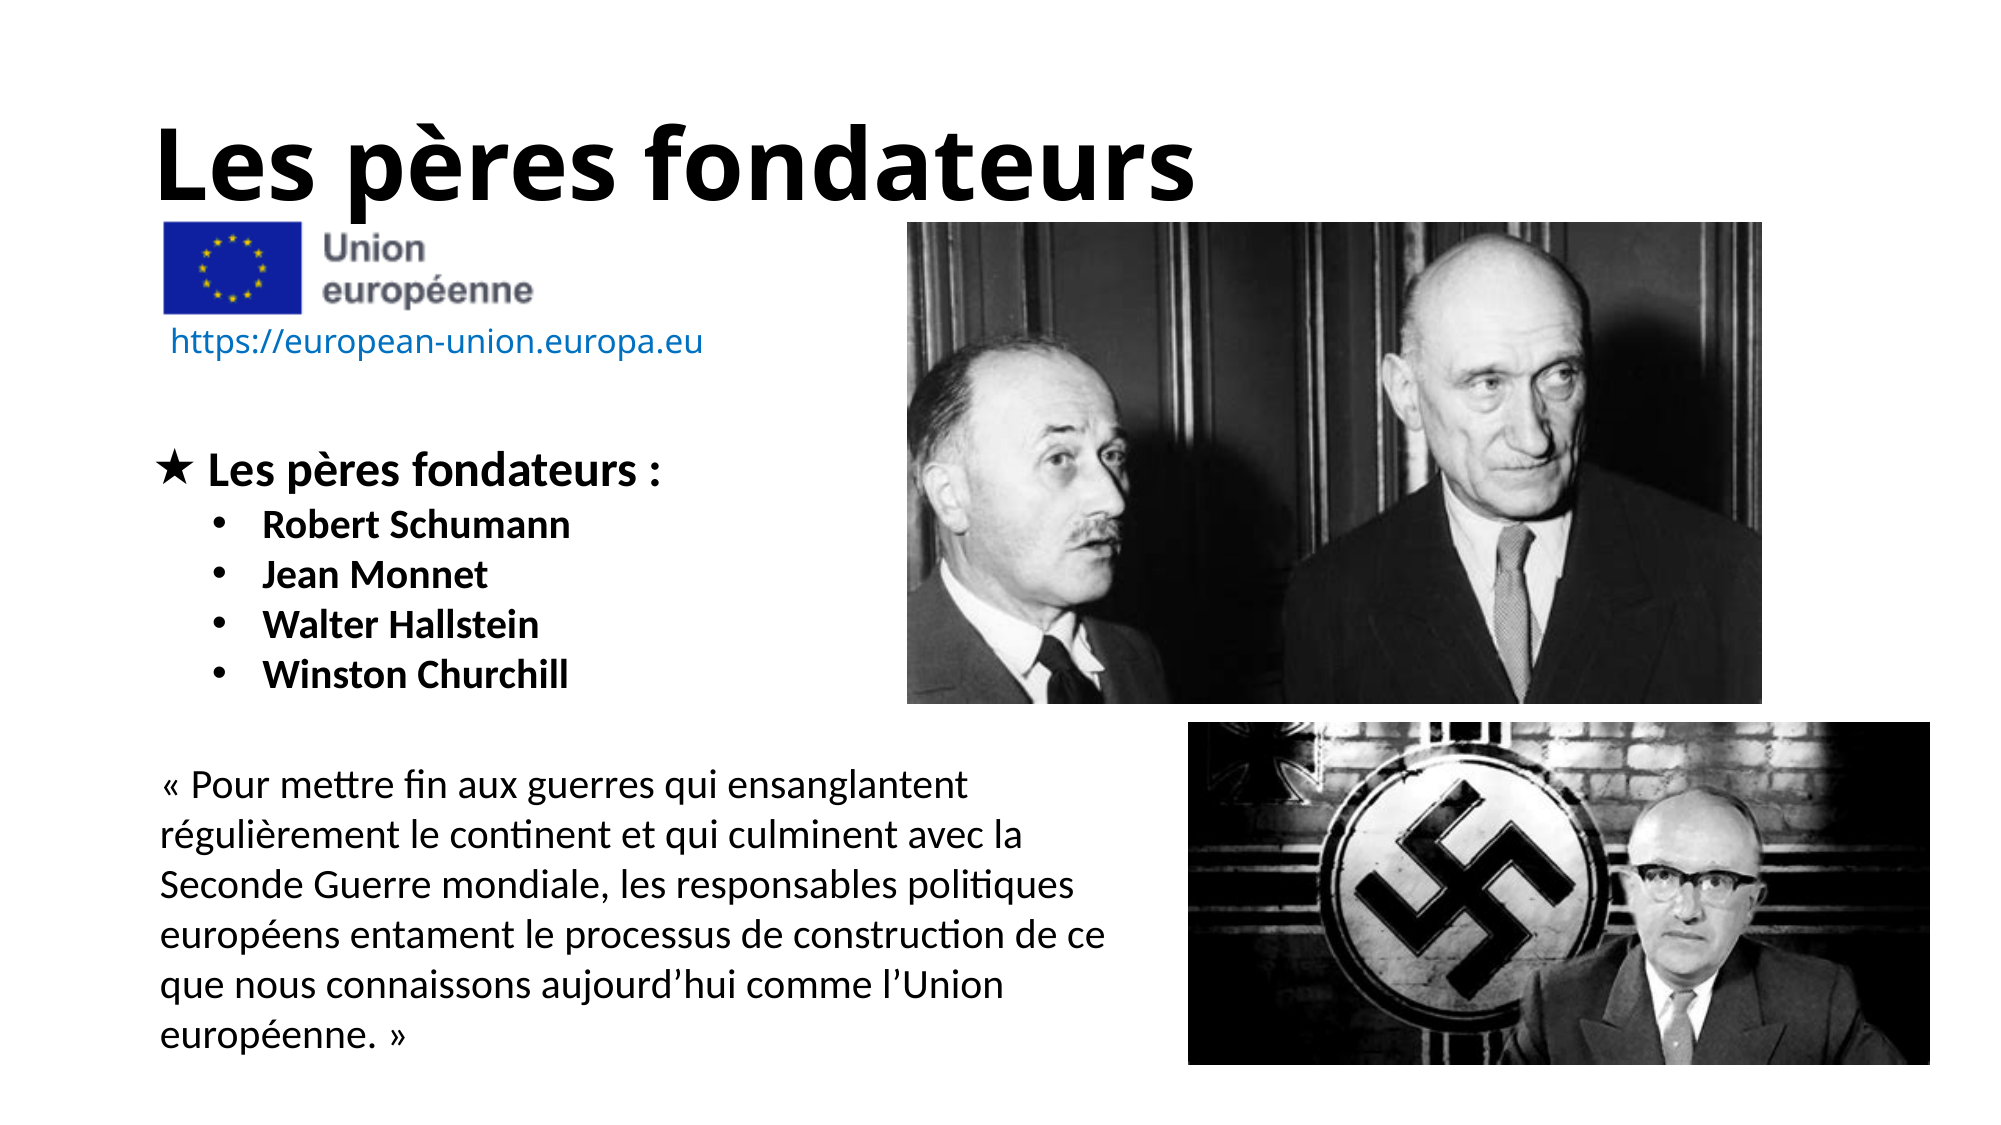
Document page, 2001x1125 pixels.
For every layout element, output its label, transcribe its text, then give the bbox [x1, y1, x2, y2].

picture [907, 222, 1762, 704]
text_box https://european-union.europa.eu [155, 312, 844, 368]
text_box Les pères fondateurs : Robert Schumann Jean Monnet Walter Hallstein Winston Churchill « Pour mettre fin aux guerres qui ensanglantent régulièrement le continent et qui culminent avec la Seconde Guerre mondiale, les responsables politiques européens entament le processus de construction de ce que nous connaissons aujourd’hui comme l’Union européenne. » [137, 369, 1189, 1125]
picture [137, 278, 555, 340]
picture [1188, 722, 1930, 1066]
title Les pères fondateurs [137, 59, 1863, 278]
